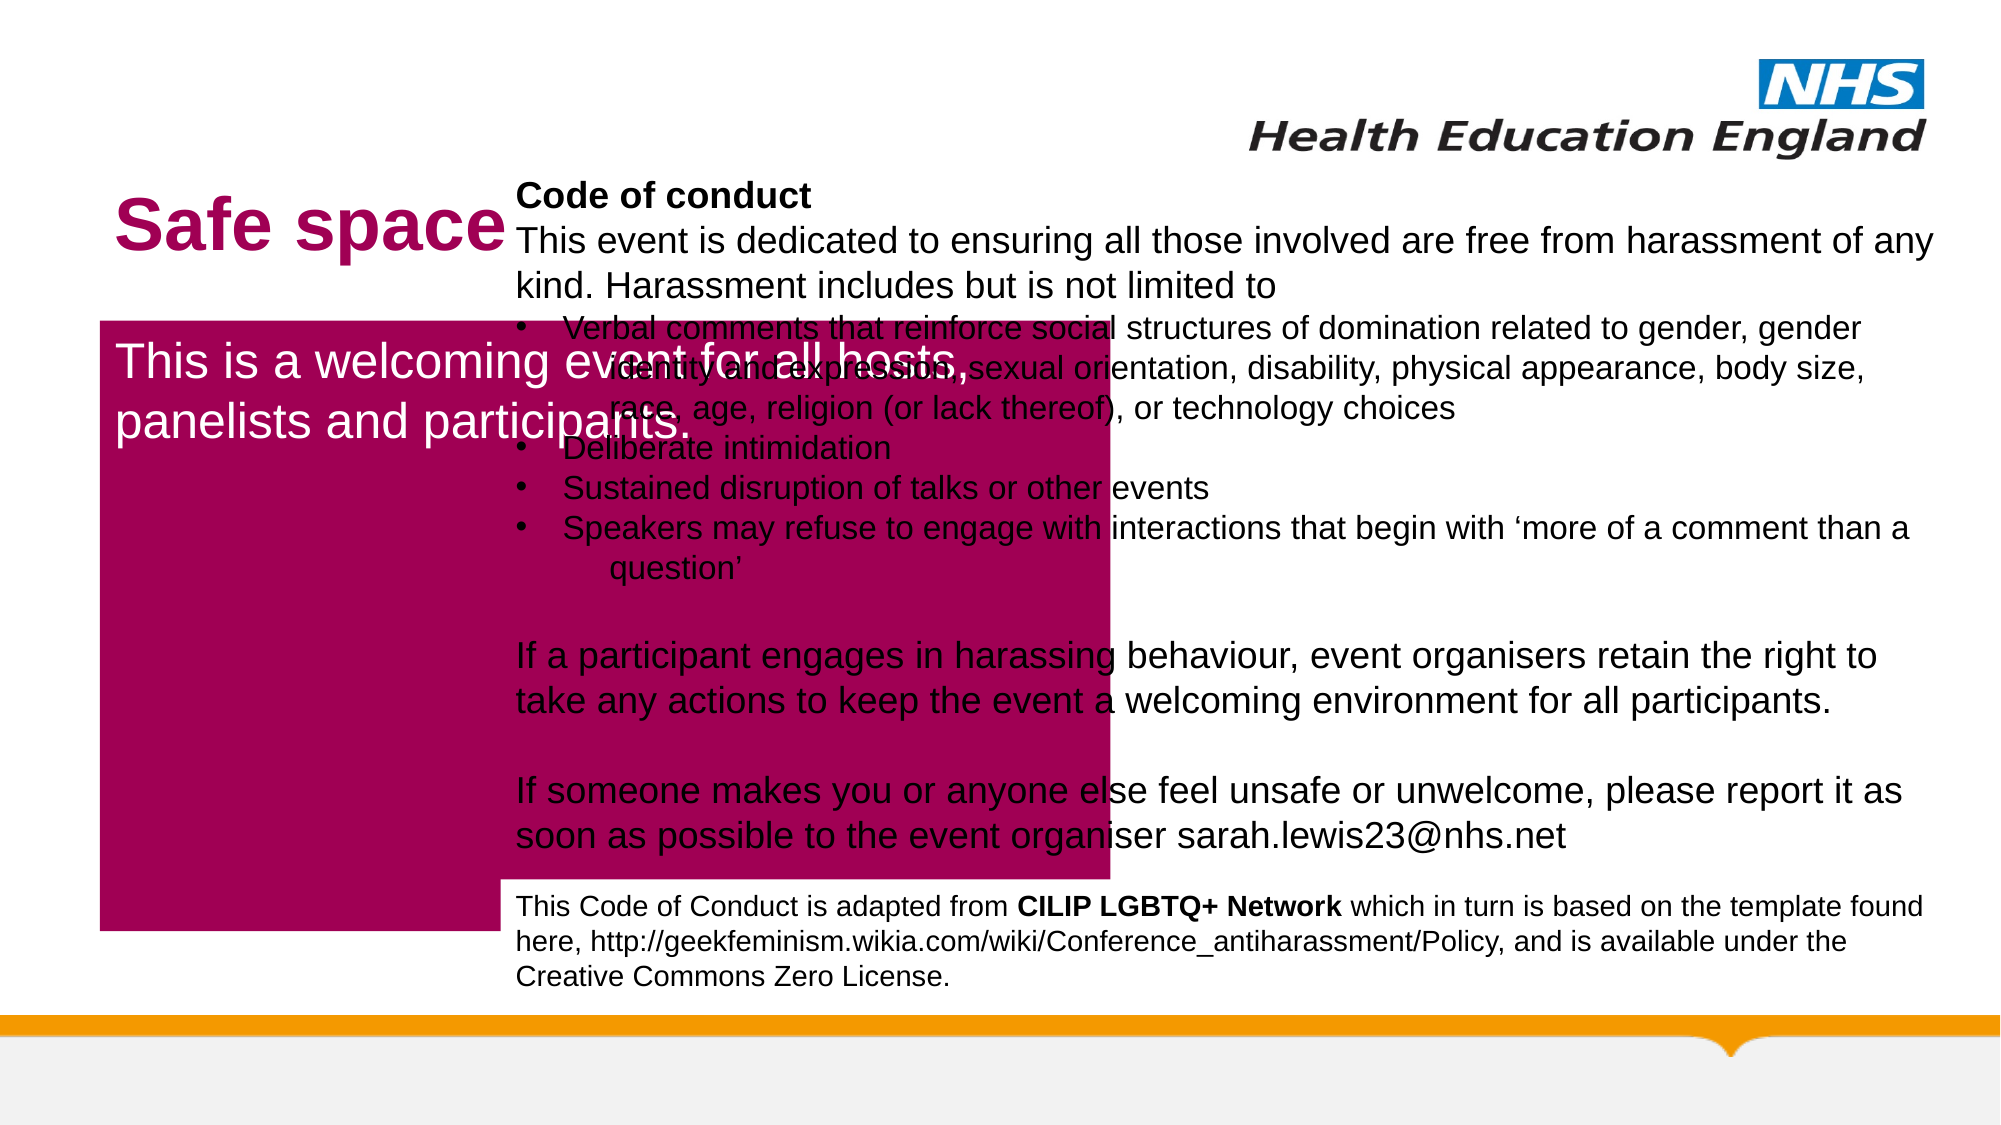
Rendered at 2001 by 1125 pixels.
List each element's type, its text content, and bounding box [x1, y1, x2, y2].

text_box This Code of Conduct is adapted from CILIP LGBTQ+ Network which in turn is based on the template found here, http://geekfeminism.wikia.com/wiki/Conference_antiharassment/Policy, and is available under the Creative Commons Zero License. [500, 879, 1945, 1001]
list This is a welcoming event for all hosts, panelists and participants. [41, 163, 484, 965]
title Safe space [41, 27, 1742, 140]
text_box Code of conduct This event is dedicated to ensuring all those involved are free from harassment of any kind. Harassment includes but is not limited to Verbal comments that reinforce social structures of domination related to gender, gender identity and expression, sexual orientation, disability, physical appearance, body size, race, age, religion (or lack thereof), or technology choices Deliberate intimidation Sustained disruption of talks or other events Speakers may refuse to engage with interactions that begin with ‘more of a comment than a question’ If a participant engages in harassing behaviour, event organisers retain the right to take any actions to keep the event a welcoming environment for all participants. If someone makes you or anyone else feel unsafe or unwelcome, please report it as soon as possible to the event organiser sarah.lewis23@nhs.net [500, 163, 1959, 871]
